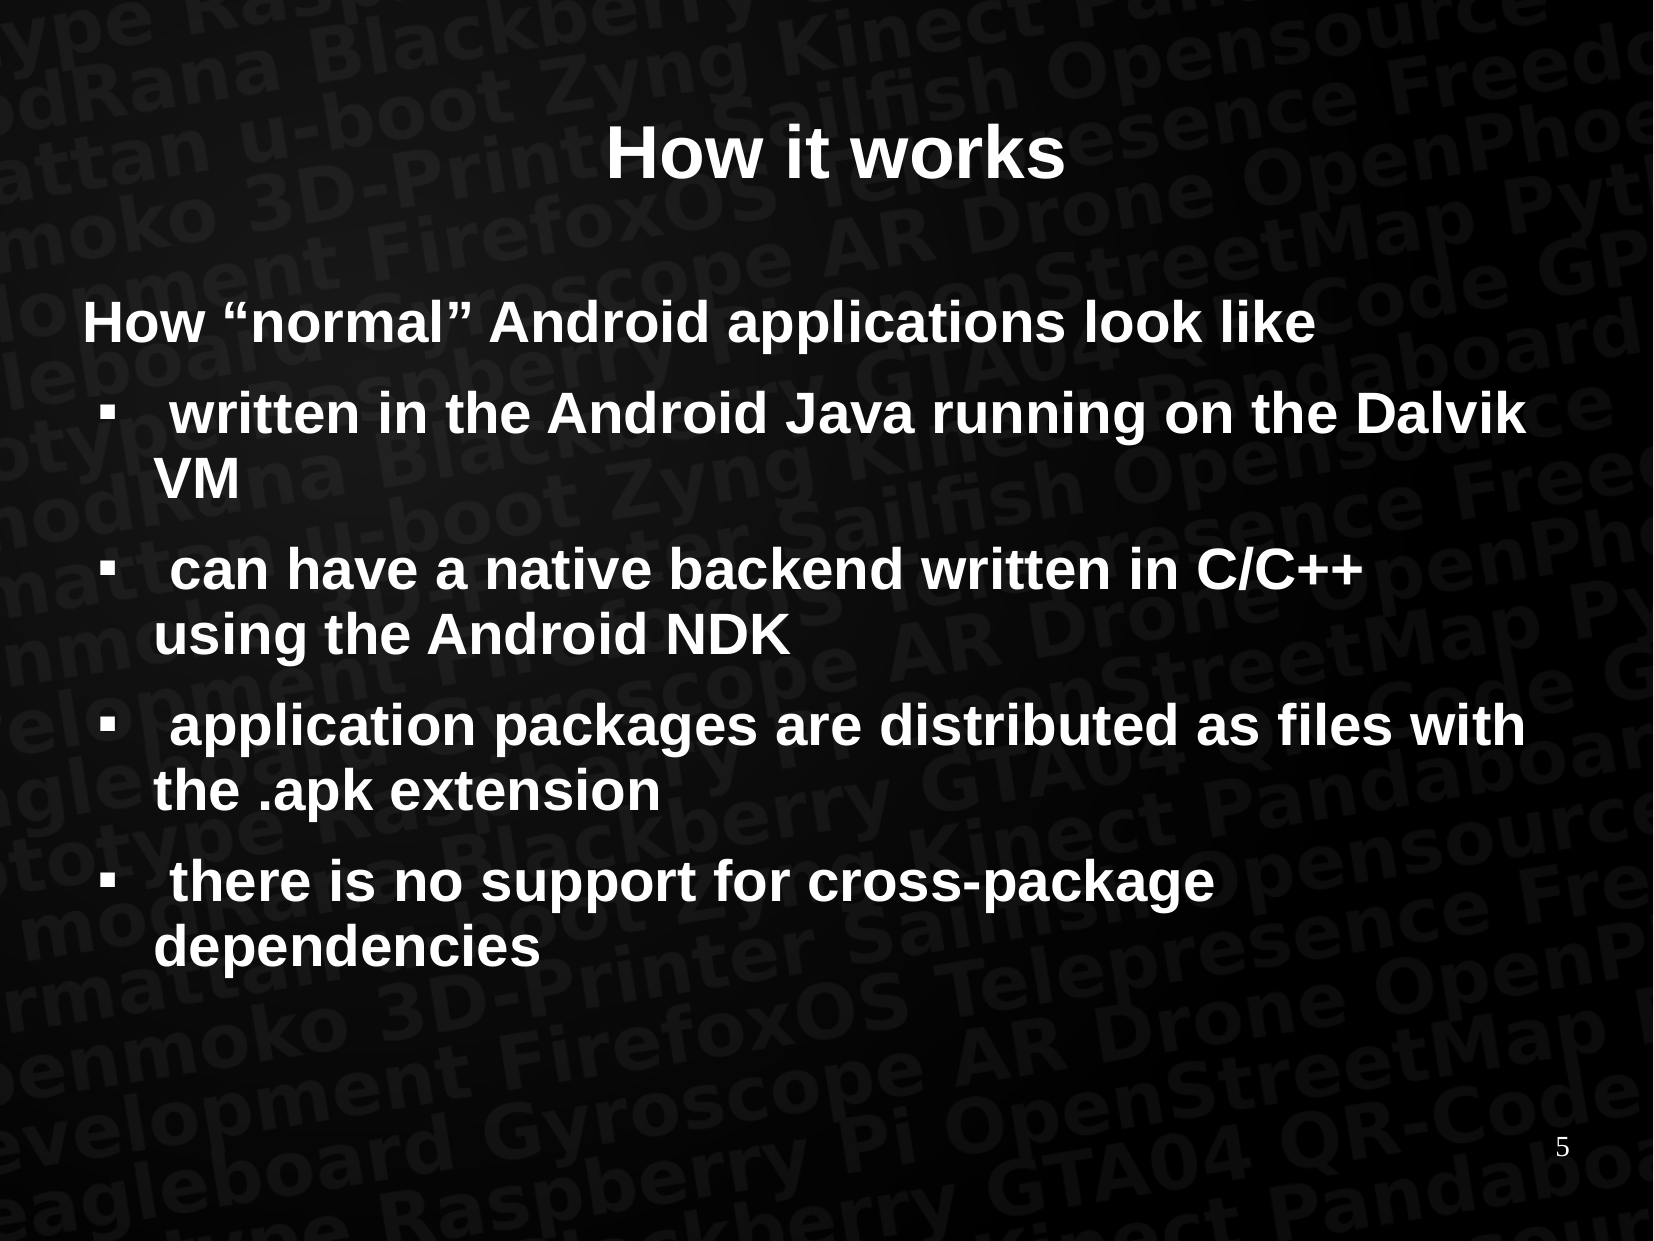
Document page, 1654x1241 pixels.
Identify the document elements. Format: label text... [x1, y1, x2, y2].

title How it works [82, 49, 1571, 257]
list How “normal” Android applications look like written in the Android Java running on the Dalvik VM can have a native backend written in C/C++ using the Android NDK application packages are distributed as files with the .apk extension there is no support for cross-package dependencies [82, 290, 1538, 1010]
picture [0, 0, 1654, 1241]
